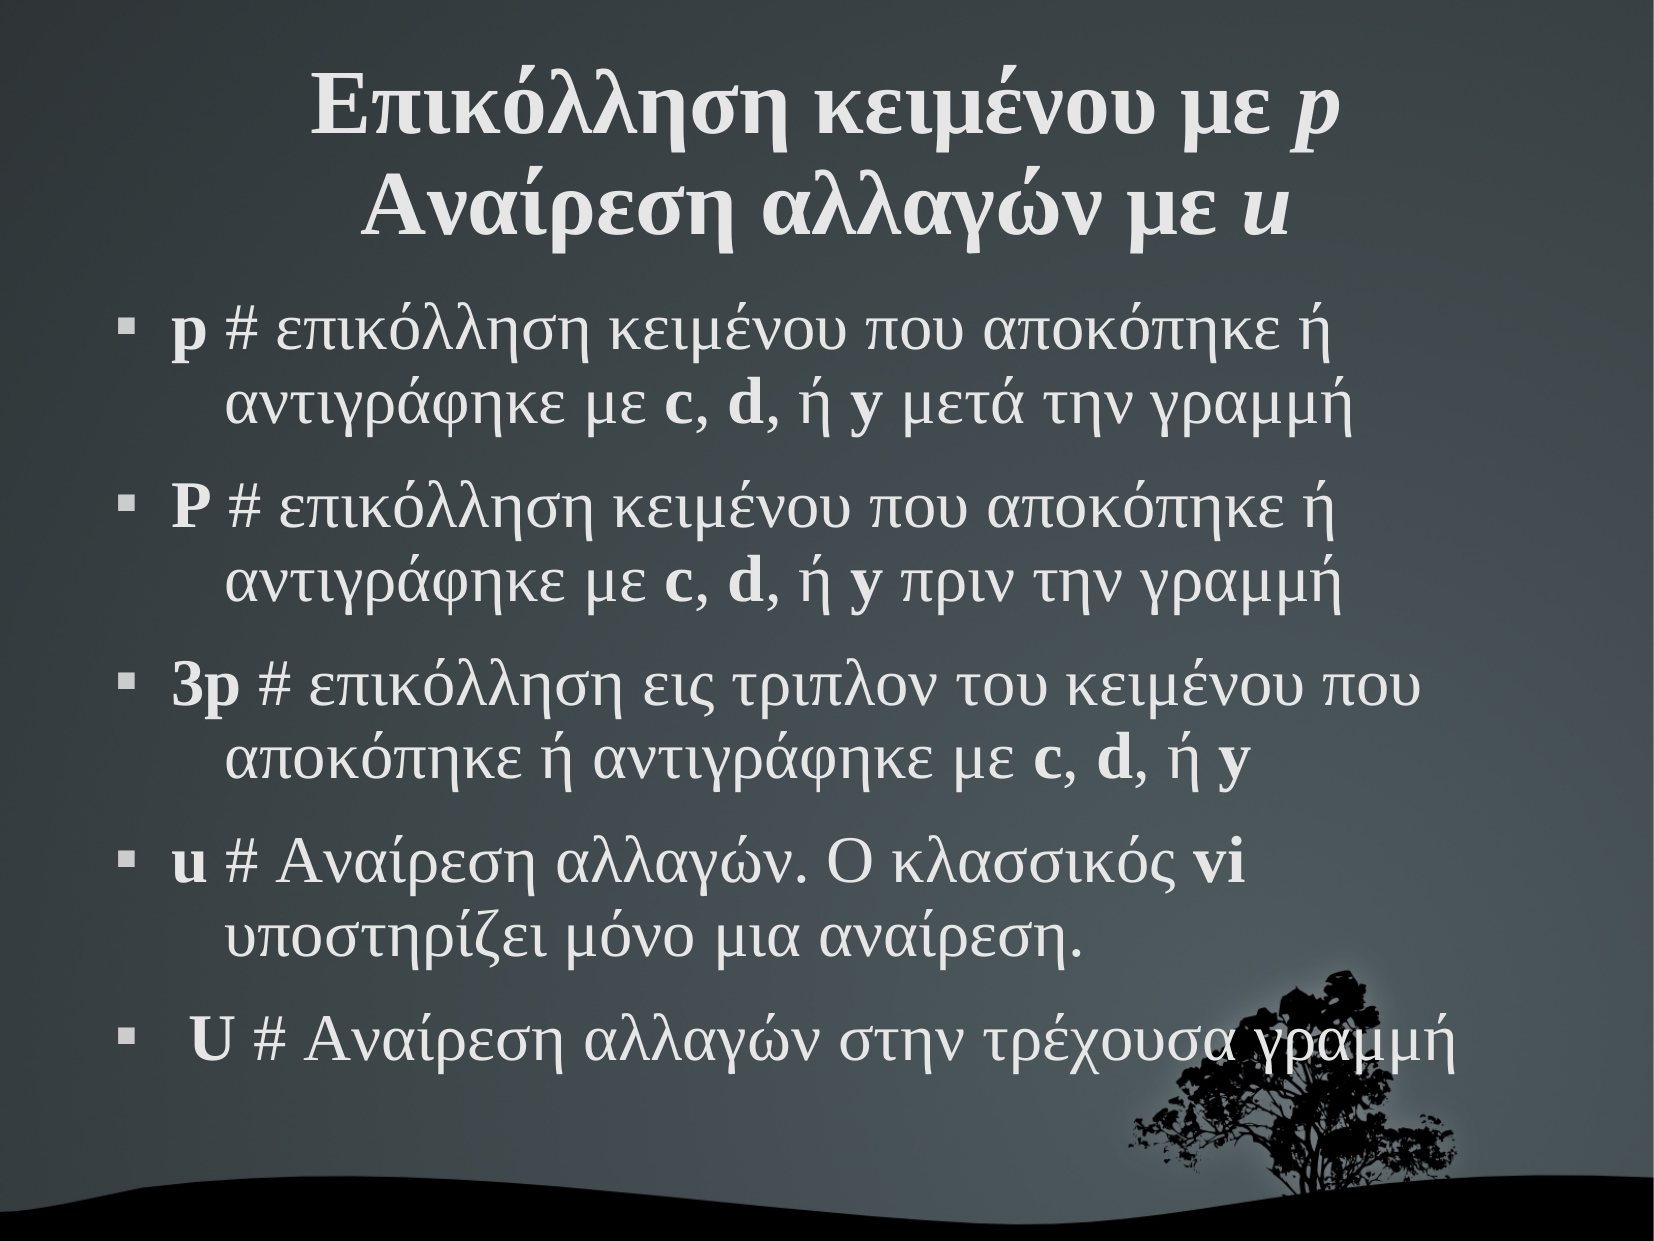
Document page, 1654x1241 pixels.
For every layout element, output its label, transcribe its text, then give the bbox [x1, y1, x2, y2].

list p # επικόλληση κειμένου που αποκόπηκε ή αντιγράφηκε με c, d, ή y μετά την γραμμή P # επικόλληση κειμένου που αποκόπηκε ή αντιγράφηκε με c, d, ή y πριν την γραμμή 3p # επικόλληση εις τριπλον του κειμένου που αποκόπηκε ή αντιγράφηκε με c, d, ή y u # Αναίρεση αλλαγών. Ο κλασσικός vi υποστηρίζει μόνο μια αναίρεση. U # Αναίρεση αλλαγών στην τρέχουσα γραμμή [82, 290, 1571, 1187]
picture [0, 0, 1654, 1241]
title Επικόλληση κειμένου με p Αναίρεση αλλαγών με u [82, 32, 1571, 274]
